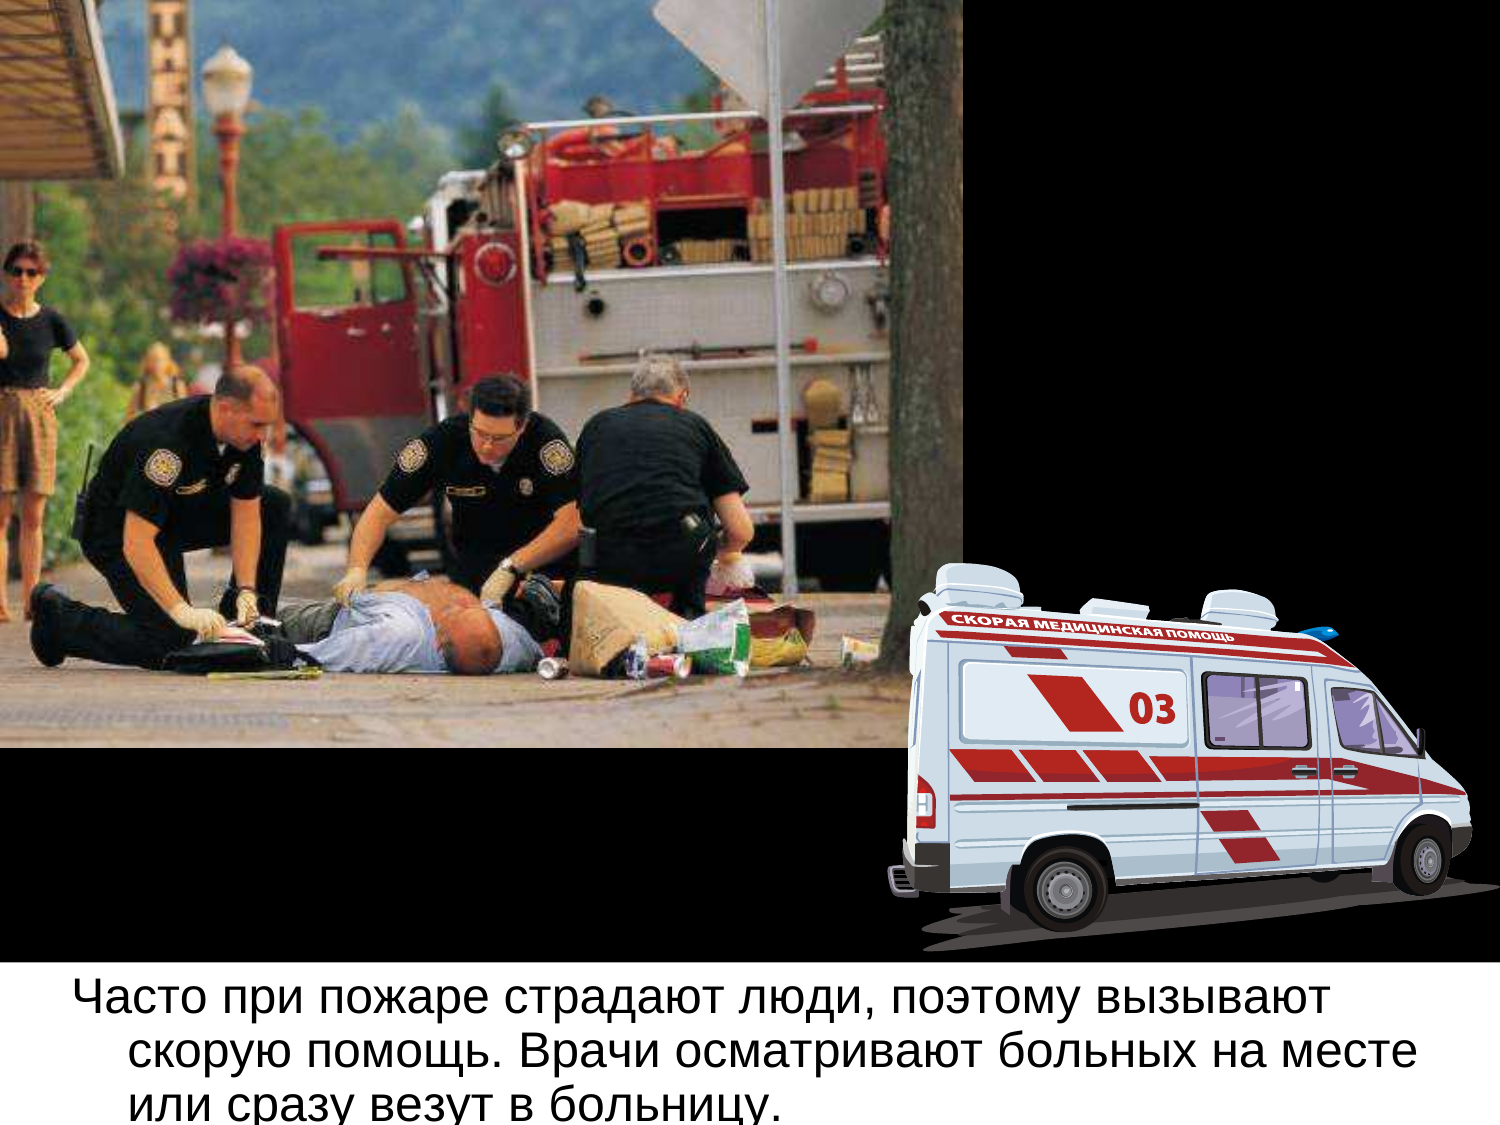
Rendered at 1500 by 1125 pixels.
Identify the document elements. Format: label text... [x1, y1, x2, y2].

list Часто при пожаре страдают люди, поэтому вызывают скорую помощь. Врачи осматривают больных на месте или сразу везут в больницу. [0, 962, 1500, 1125]
picture [0, 0, 1500, 952]
